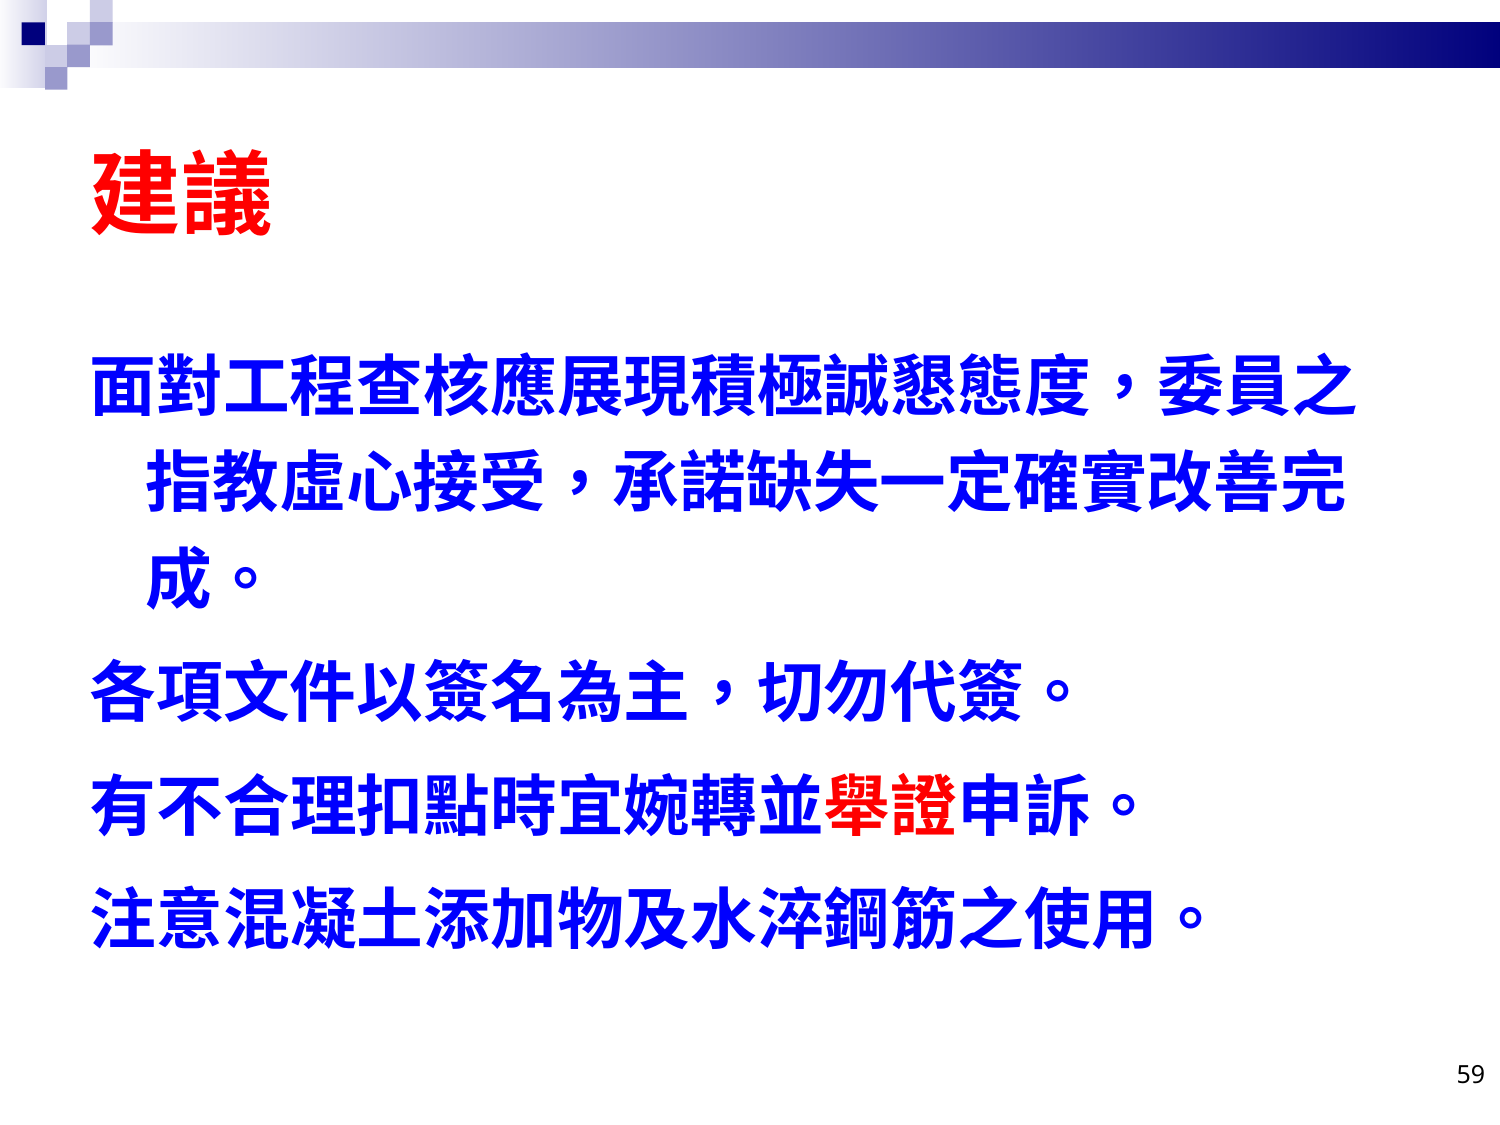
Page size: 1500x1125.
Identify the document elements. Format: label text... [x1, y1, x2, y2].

text_box <number> [1149, 1025, 1500, 1101]
list 面對工程查核應展現積極誠懇態度，委員之指教虛心接受，承諾缺失一定確實改善完成。 各項文件以簽名為主，切勿代簽。 有不合理扣點時宜婉轉並舉證申訴。 注意混凝土添加物及水淬鋼筋之使用。 [74, 324, 1426, 967]
title 建議 [74, 75, 1426, 300]
